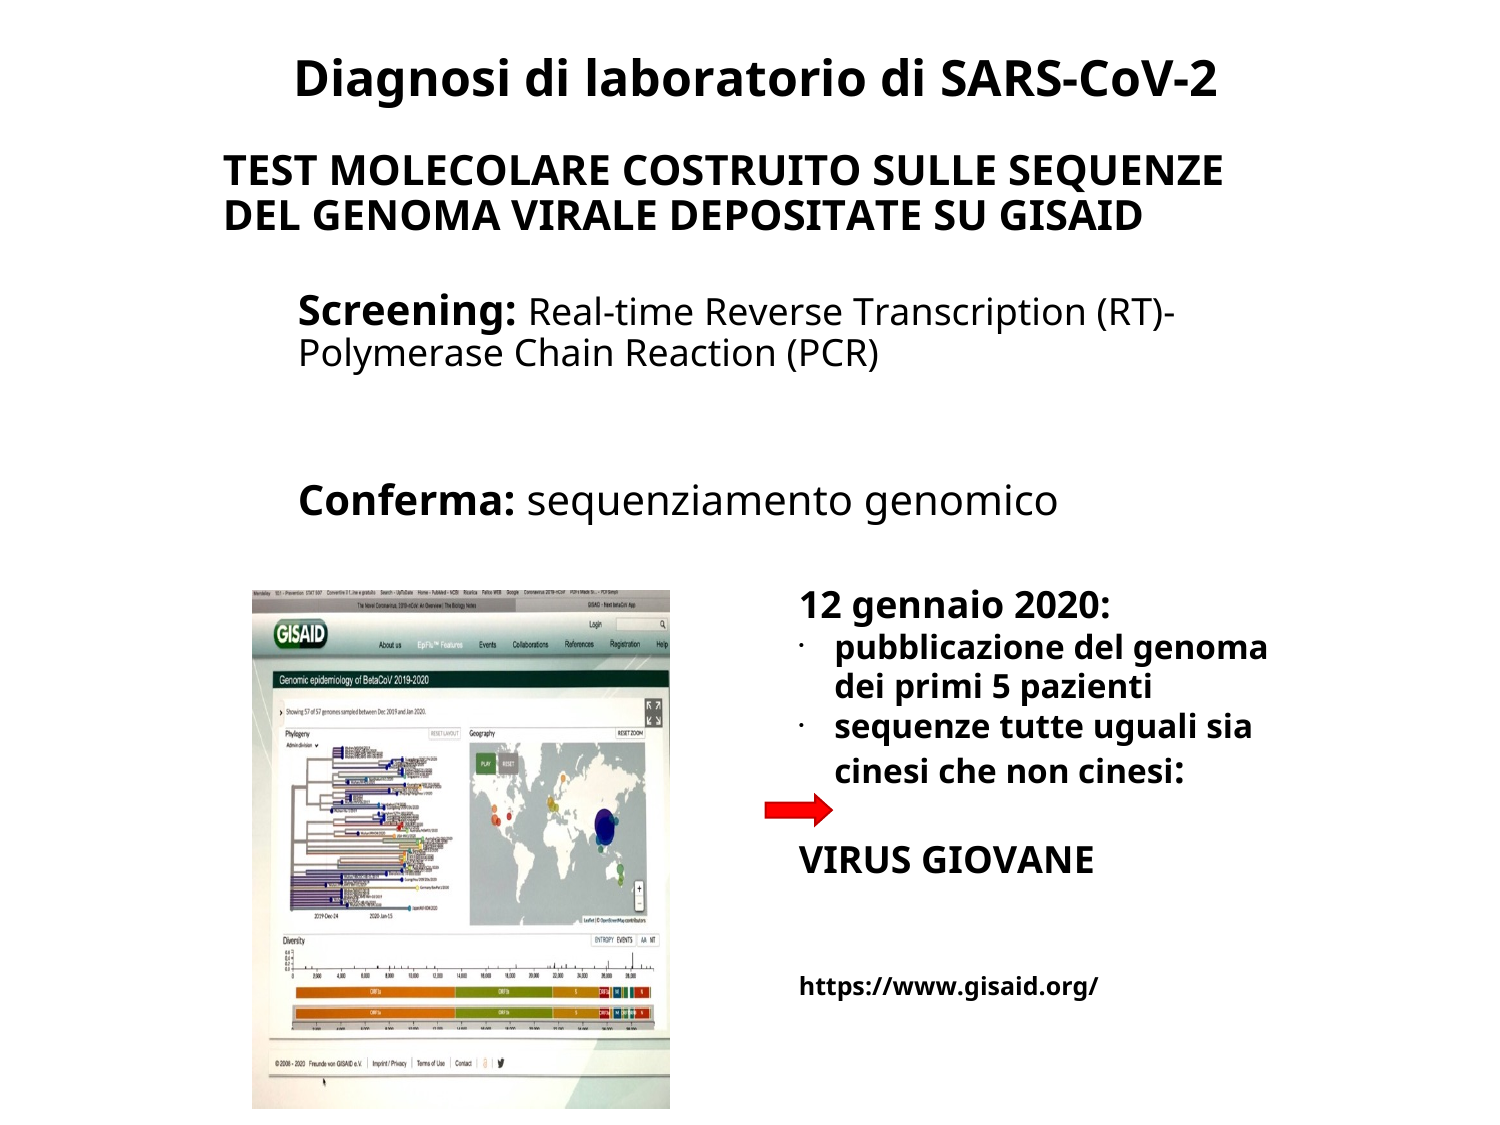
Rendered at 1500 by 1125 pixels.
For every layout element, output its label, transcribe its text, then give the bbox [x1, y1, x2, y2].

text_box Diagnosi di laboratorio di SARS-CoV-2 [106, 0, 1406, 189]
text_box [765, 795, 832, 826]
text_box 12 gennaio 2020: pubblicazione del genoma dei primi 5 pazienti sequenze tutte uguali sia cinesi che non cinesi: VIRUS GIOVANE https://www.gisaid.org/ [784, 573, 1297, 1053]
text_box TEST MOLECOLARE COSTRUITO SULLE SEQUENZE DEL GENOMA VIRALE DEPOSITATE SU GISAID Screening: Real-time Reverse Transcription (RT)-Polymerase Chain Reaction (PCR) Conferma: sequenziamento genomico [208, 189, 1281, 905]
picture [252, 590, 670, 1109]
